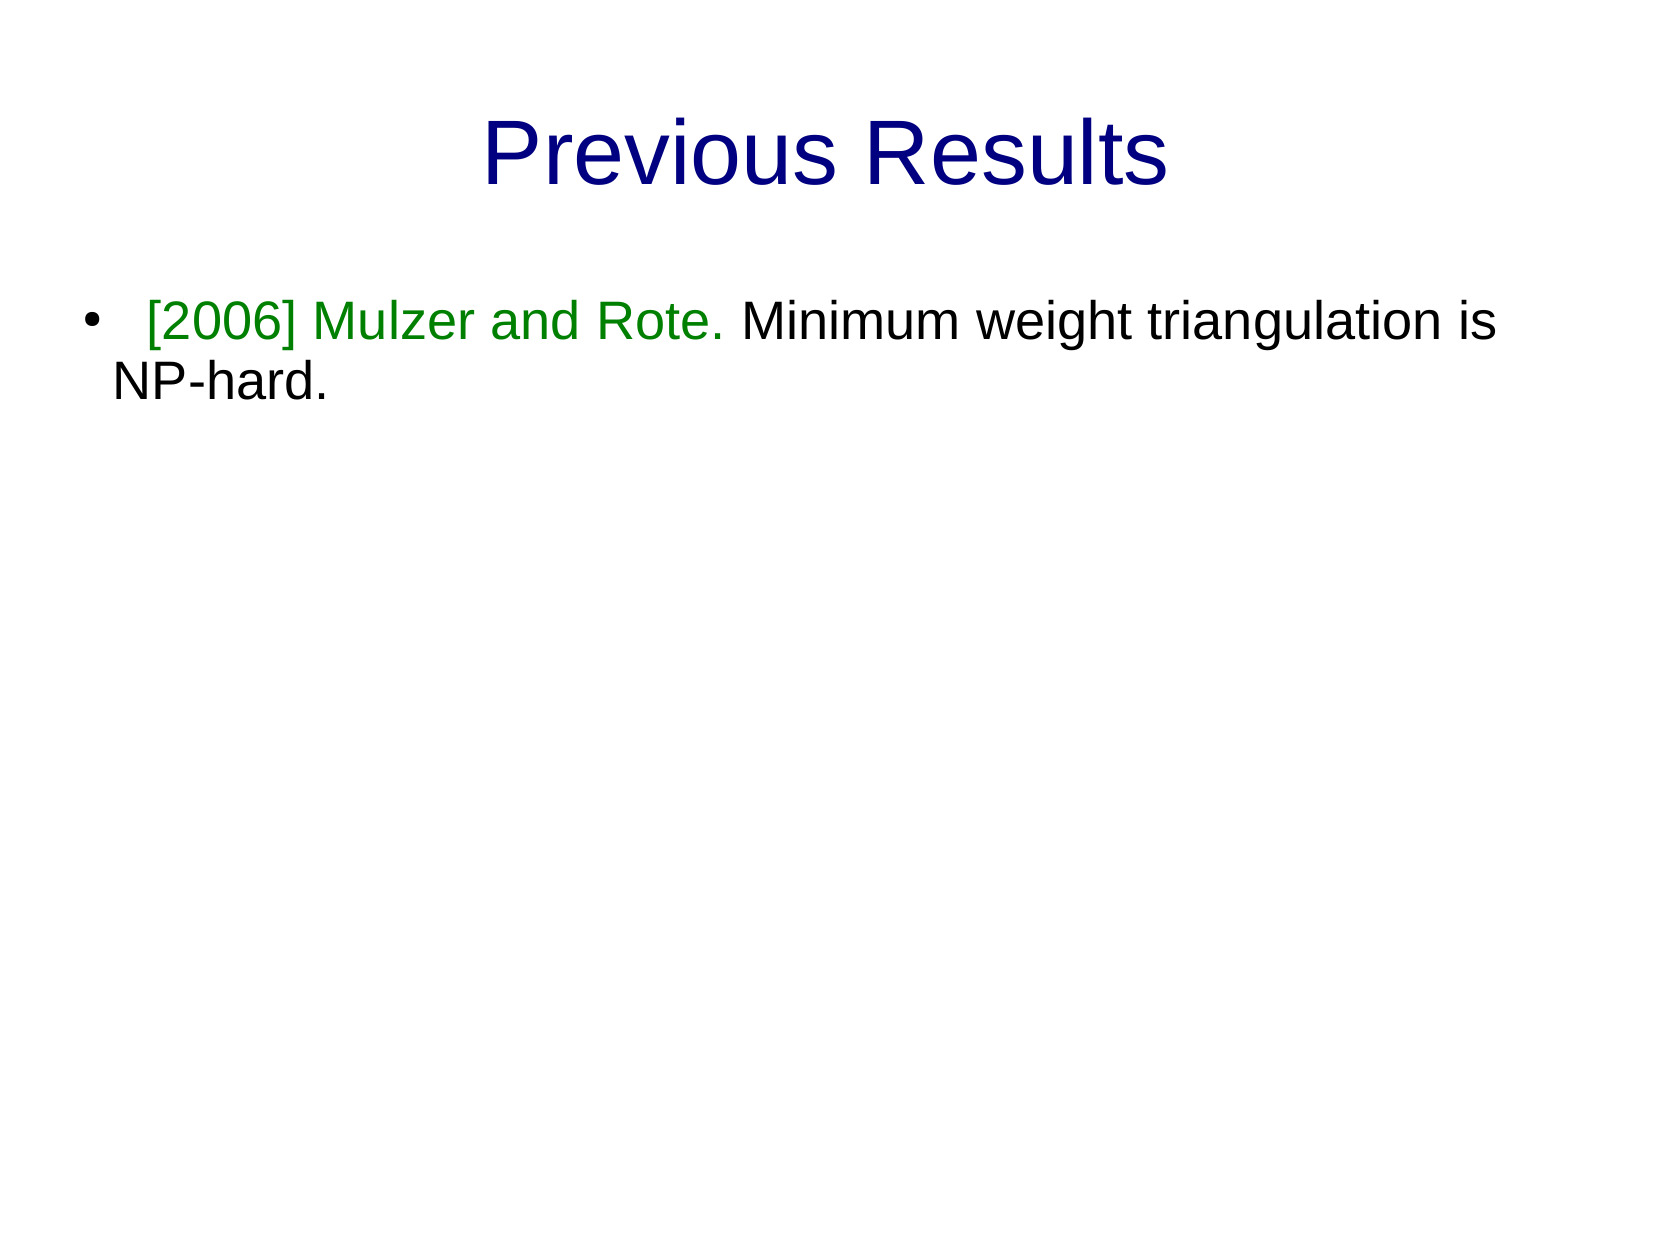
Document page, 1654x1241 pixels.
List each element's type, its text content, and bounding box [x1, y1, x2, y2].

title Previous Results [82, 49, 1571, 257]
list [2006] Mulzer and Rote. Minimum weight triangulation is NP-hard. [82, 290, 1571, 1109]
